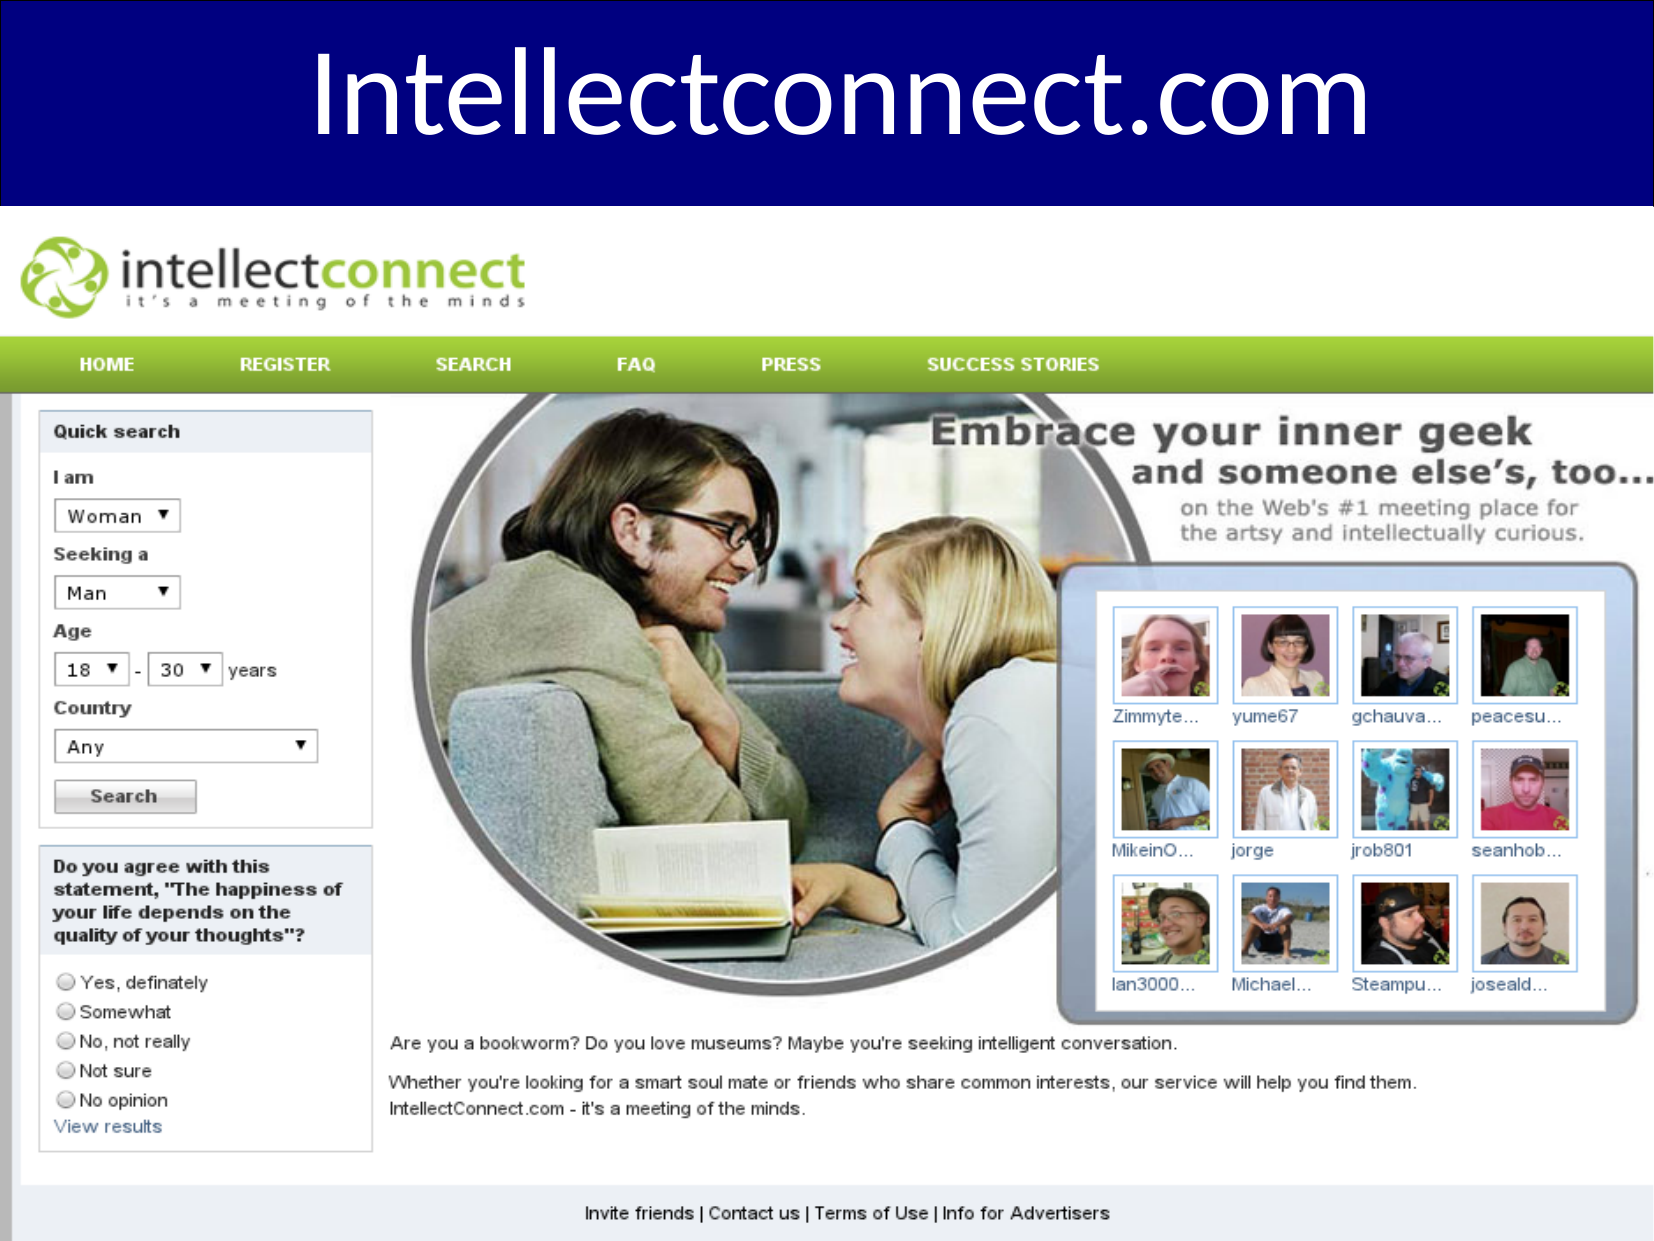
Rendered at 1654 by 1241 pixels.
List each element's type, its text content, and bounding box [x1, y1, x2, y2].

picture [0, 206, 1654, 1241]
title Intellectconnect.com [0, 0, 1654, 206]
